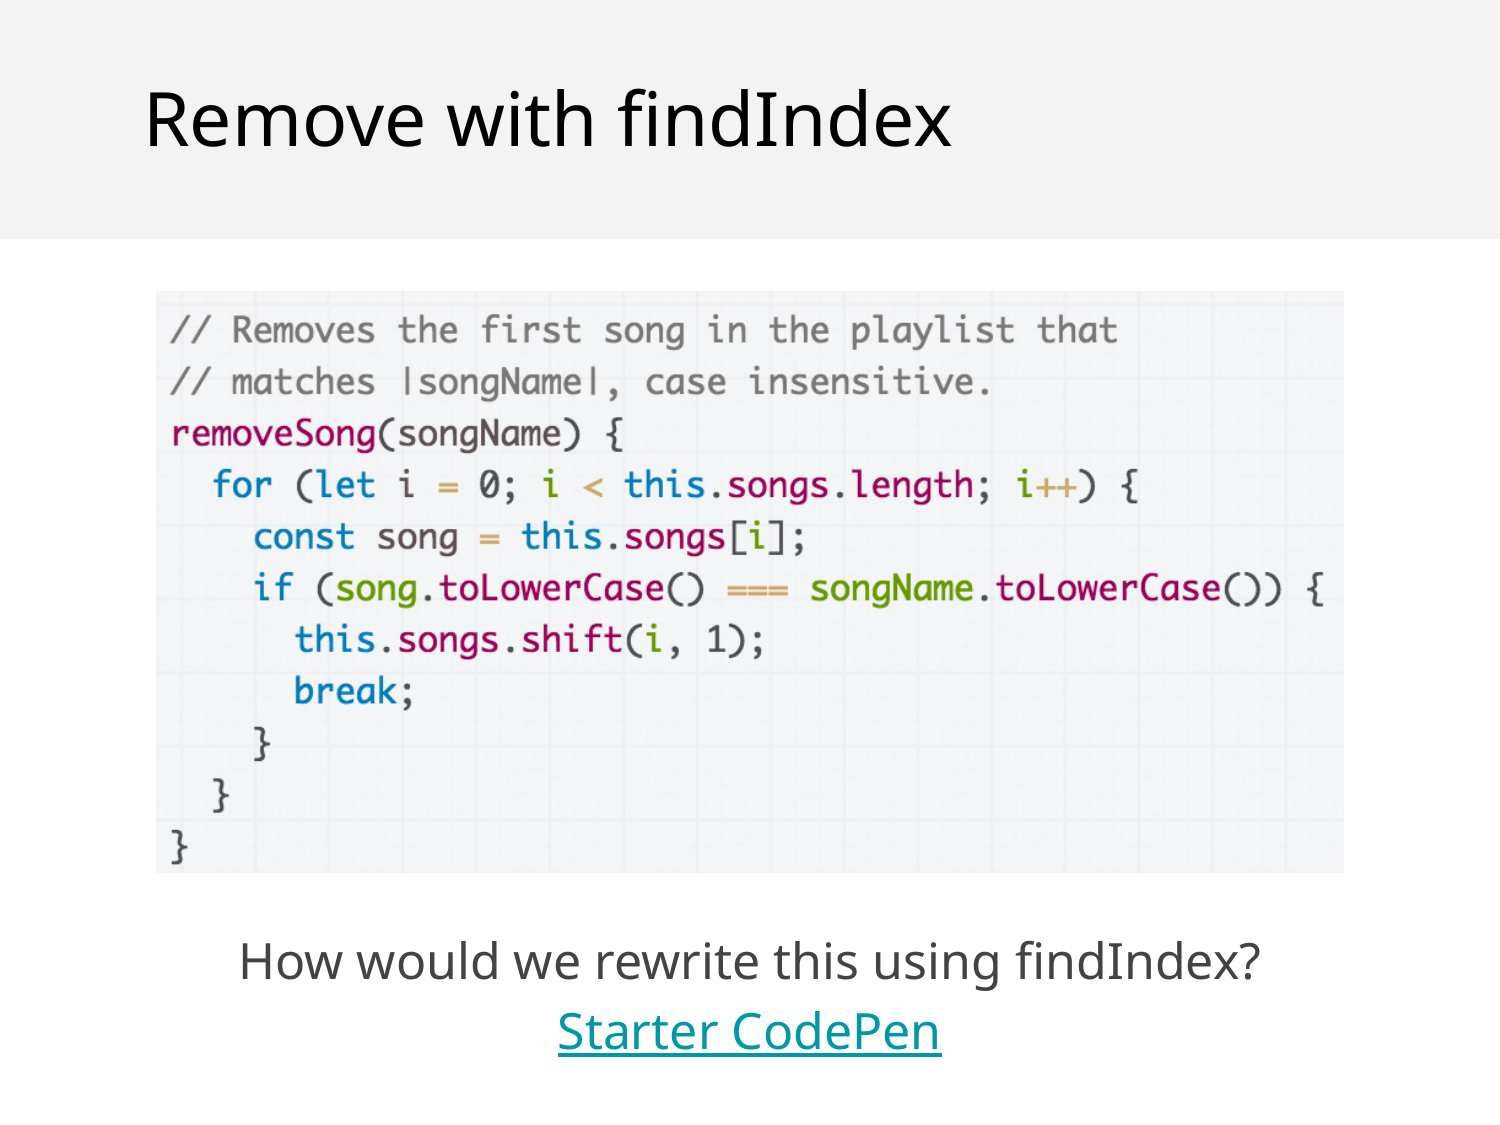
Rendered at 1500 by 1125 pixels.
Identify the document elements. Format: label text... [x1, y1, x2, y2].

list How would we rewrite this using findIndex? Starter CodePen [122, 905, 1378, 1013]
title Remove with findIndex [128, 56, 1372, 183]
picture [156, 291, 1344, 873]
